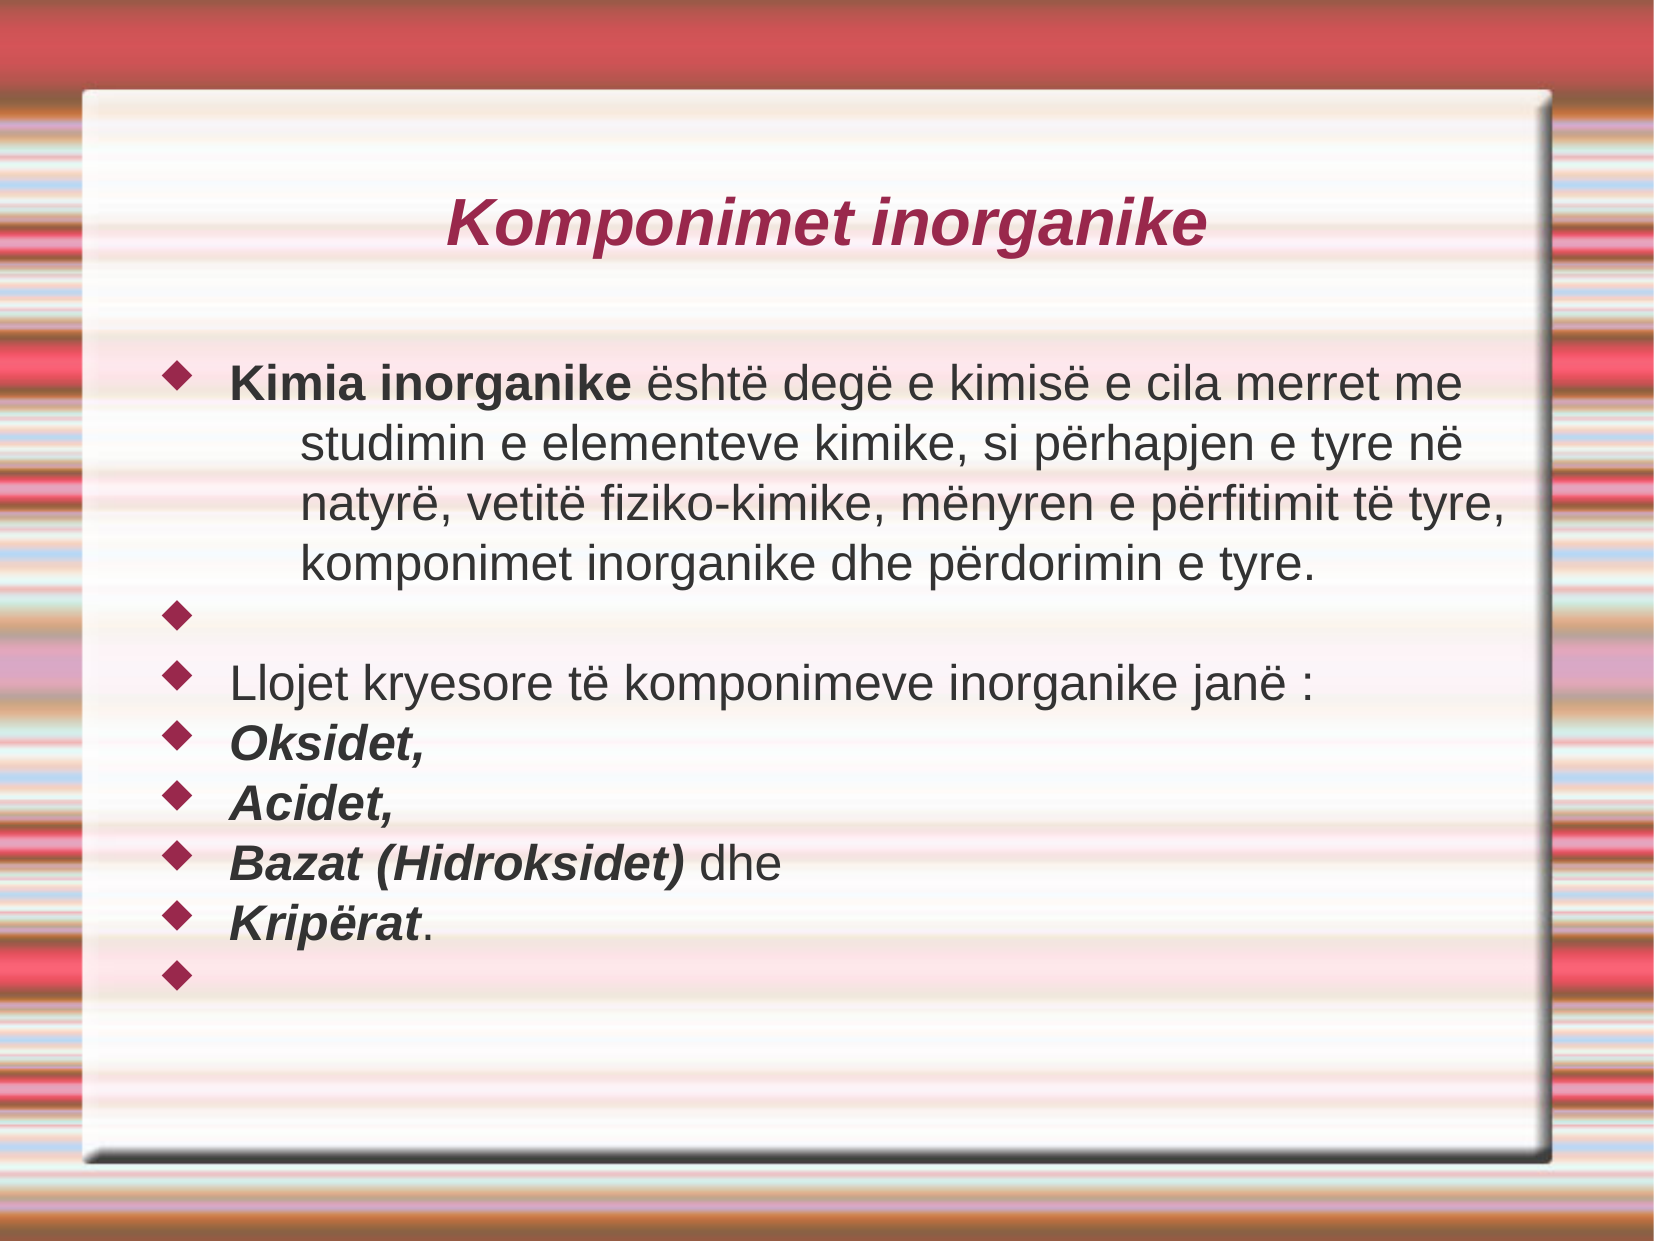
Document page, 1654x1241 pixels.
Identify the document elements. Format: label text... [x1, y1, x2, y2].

list Kimia inorganike është degë e kimisë e cila merret me studimin e elementeve kimike, si përhapjen e tyre në natyrë, vetitë fiziko-kimike, mënyren e përfitimit të tyre, komponimet inorganike dhe përdorimin e tyre. Llojet kryesore të komponimeve inorganike janë : Oksidet, Acidet, Bazat (Hidroksidet) dhe Kripërat. [134, 350, 1516, 1132]
title Komponimet inorganike [121, 177, 1534, 259]
